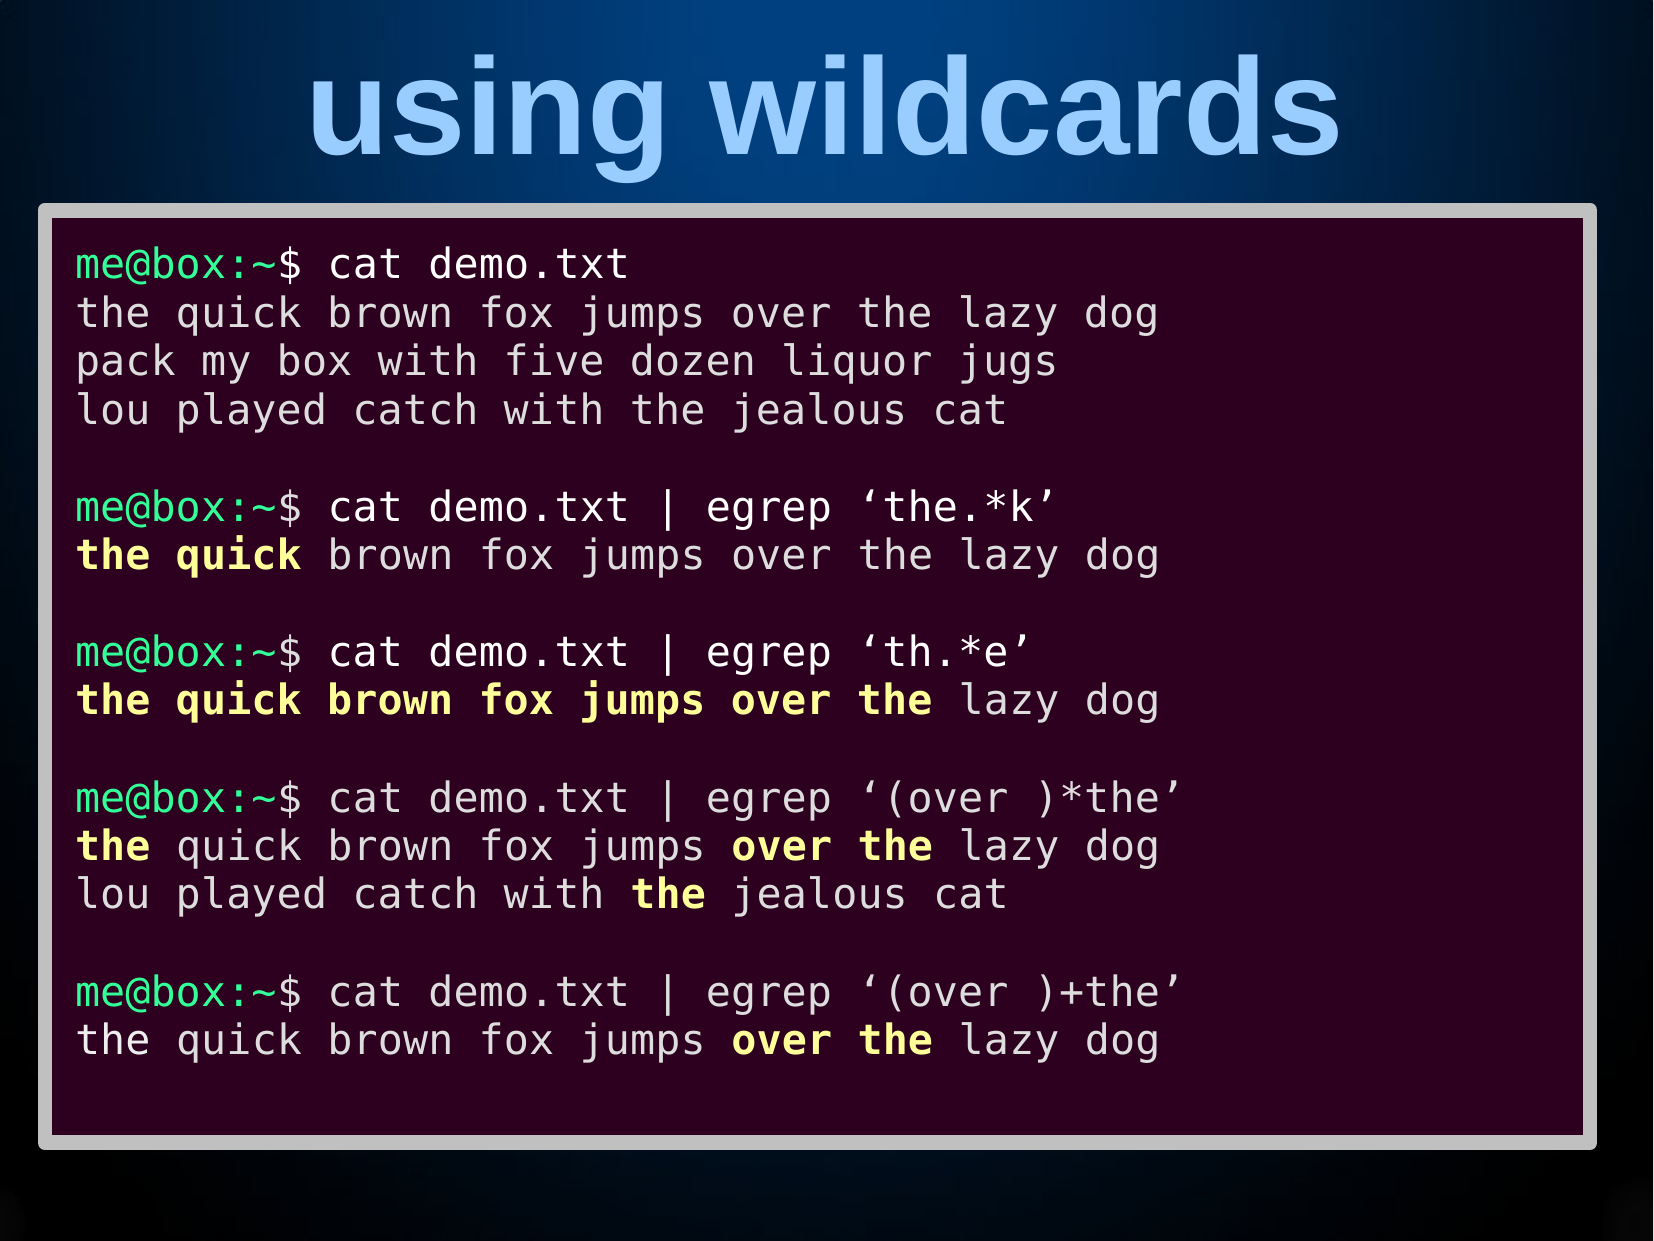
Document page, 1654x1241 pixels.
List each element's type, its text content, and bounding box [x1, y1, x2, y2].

picture [0, 0, 1654, 1241]
title using wildcards [0, 2, 1651, 211]
list me@box:~$ cat demo.txt the quick brown fox jumps over the lazy dog pack my box with five dozen liquor jugs lou played catch with the jealous cat me@box:~$ cat demo.txt | egrep ‘the.*k’ the quick brown fox jumps over the lazy dog me@box:~$ cat demo.txt | egrep ‘th.*e’ the quick brown fox jumps over the lazy dog me@box:~$ cat demo.txt | egrep ‘(over )*the’ the quick brown fox jumps over the lazy dog lou played catch with the jealous cat me@box:~$ cat demo.txt | egrep ‘(over )+the’ the quick brown fox jumps over the lazy dog [45, 210, 1591, 1143]
